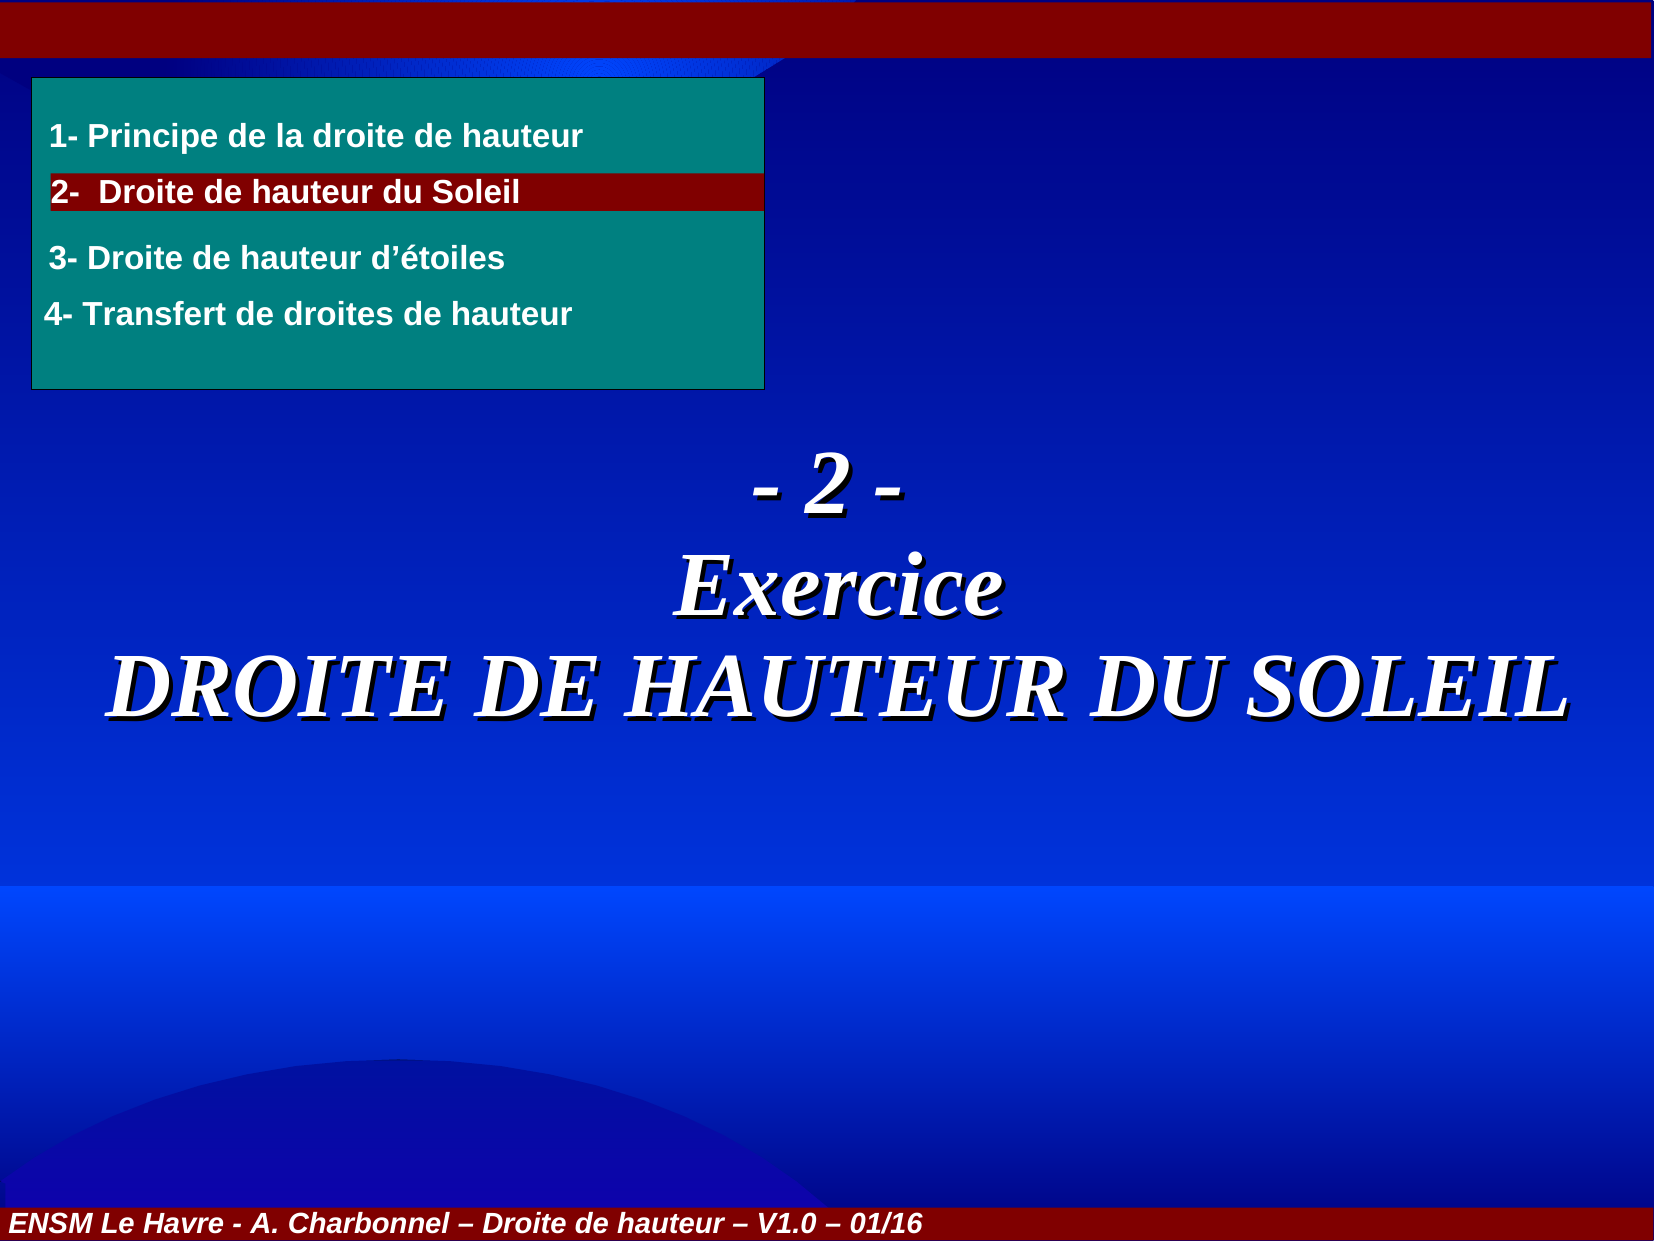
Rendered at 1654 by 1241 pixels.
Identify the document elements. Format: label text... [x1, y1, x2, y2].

text_box ENSM Le Havre - A. Charbonnel – Droite de hauteur – V1.0 – 01/16 [0, 1207, 1654, 1241]
text_box 1- Principe de la droite de hauteur [48, 117, 761, 162]
text_box 3- Droite de hauteur d’étoiles [48, 239, 693, 289]
text_box 4- Transfert de droites de hauteur [43, 295, 688, 344]
text_box 2- Droite de hauteur du Soleil [50, 173, 765, 211]
text_box [31, 77, 765, 390]
text_box [0, 2, 1652, 59]
title - 2 - Exercice DROITE DE HAUTEUR DU SOLEIL [95, 432, 1584, 737]
